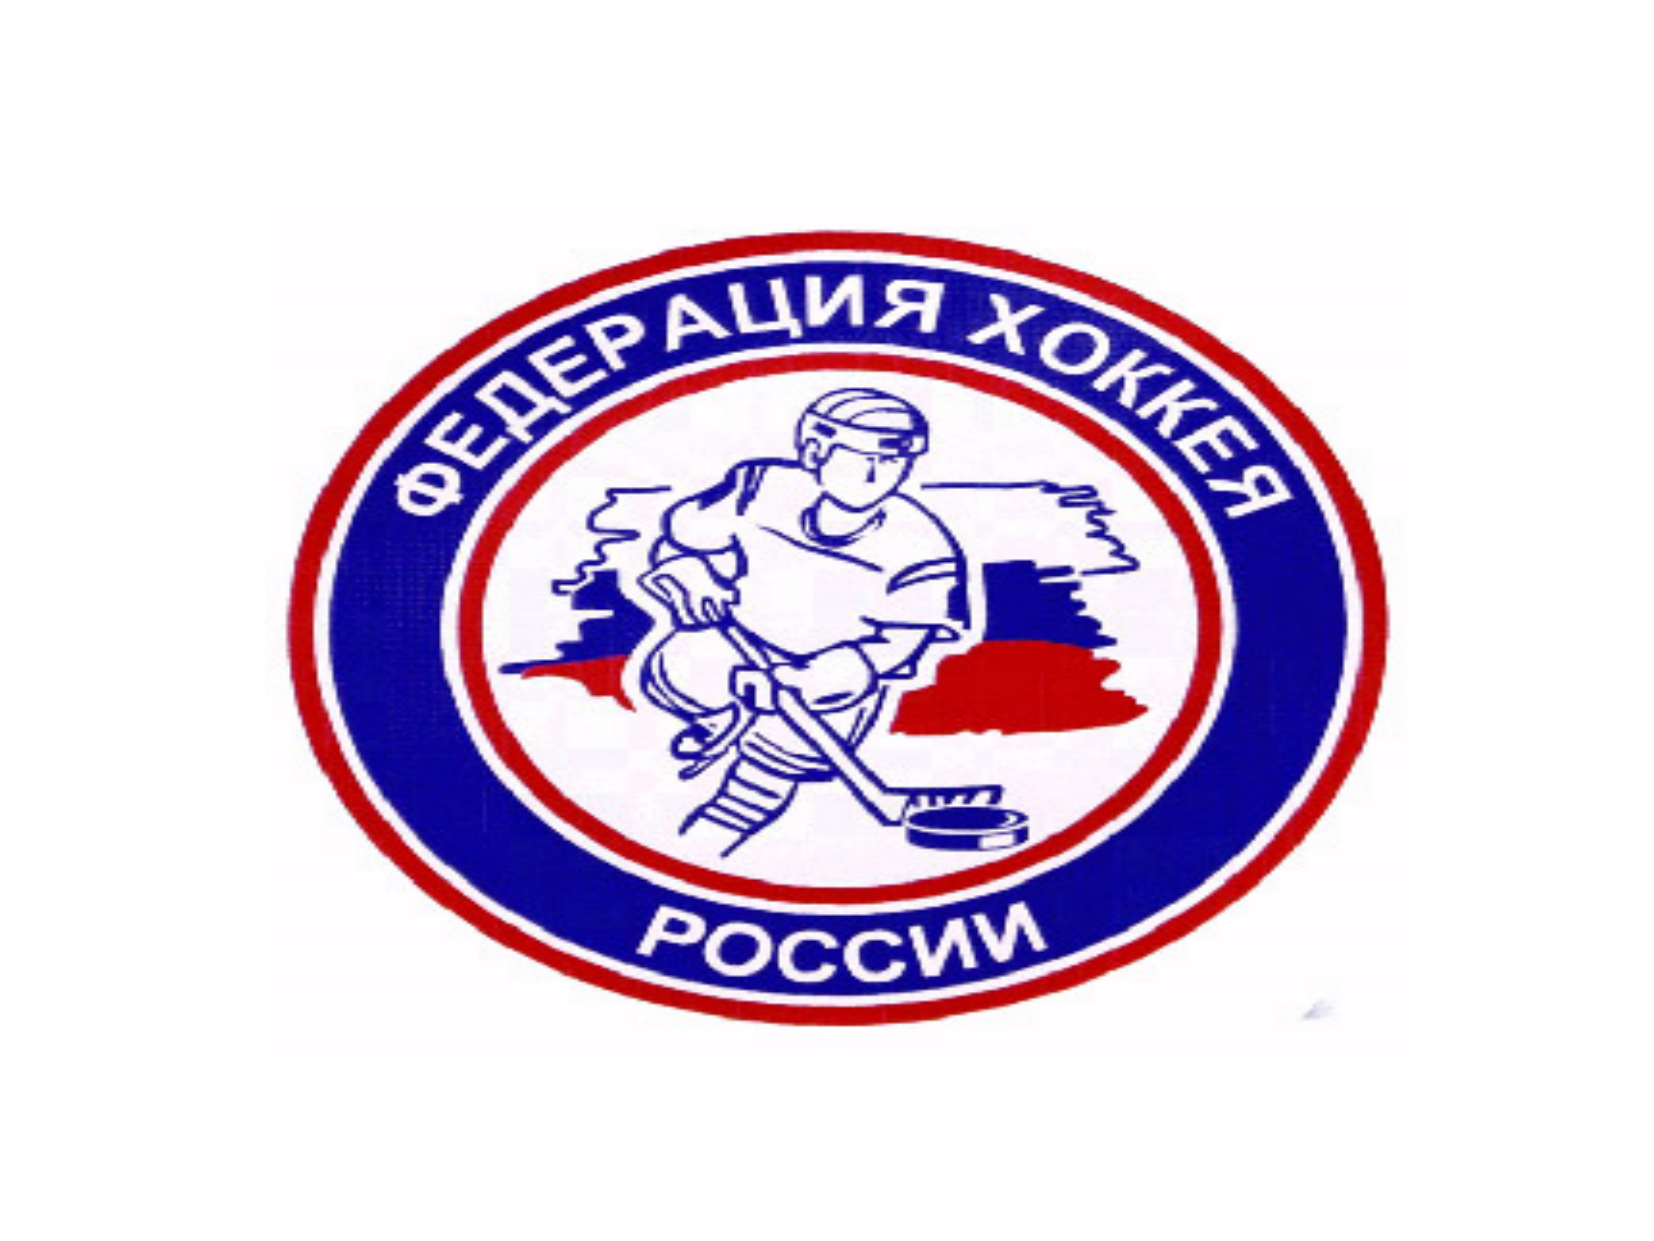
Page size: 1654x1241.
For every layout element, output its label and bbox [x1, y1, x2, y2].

picture [265, 206, 1418, 1063]
